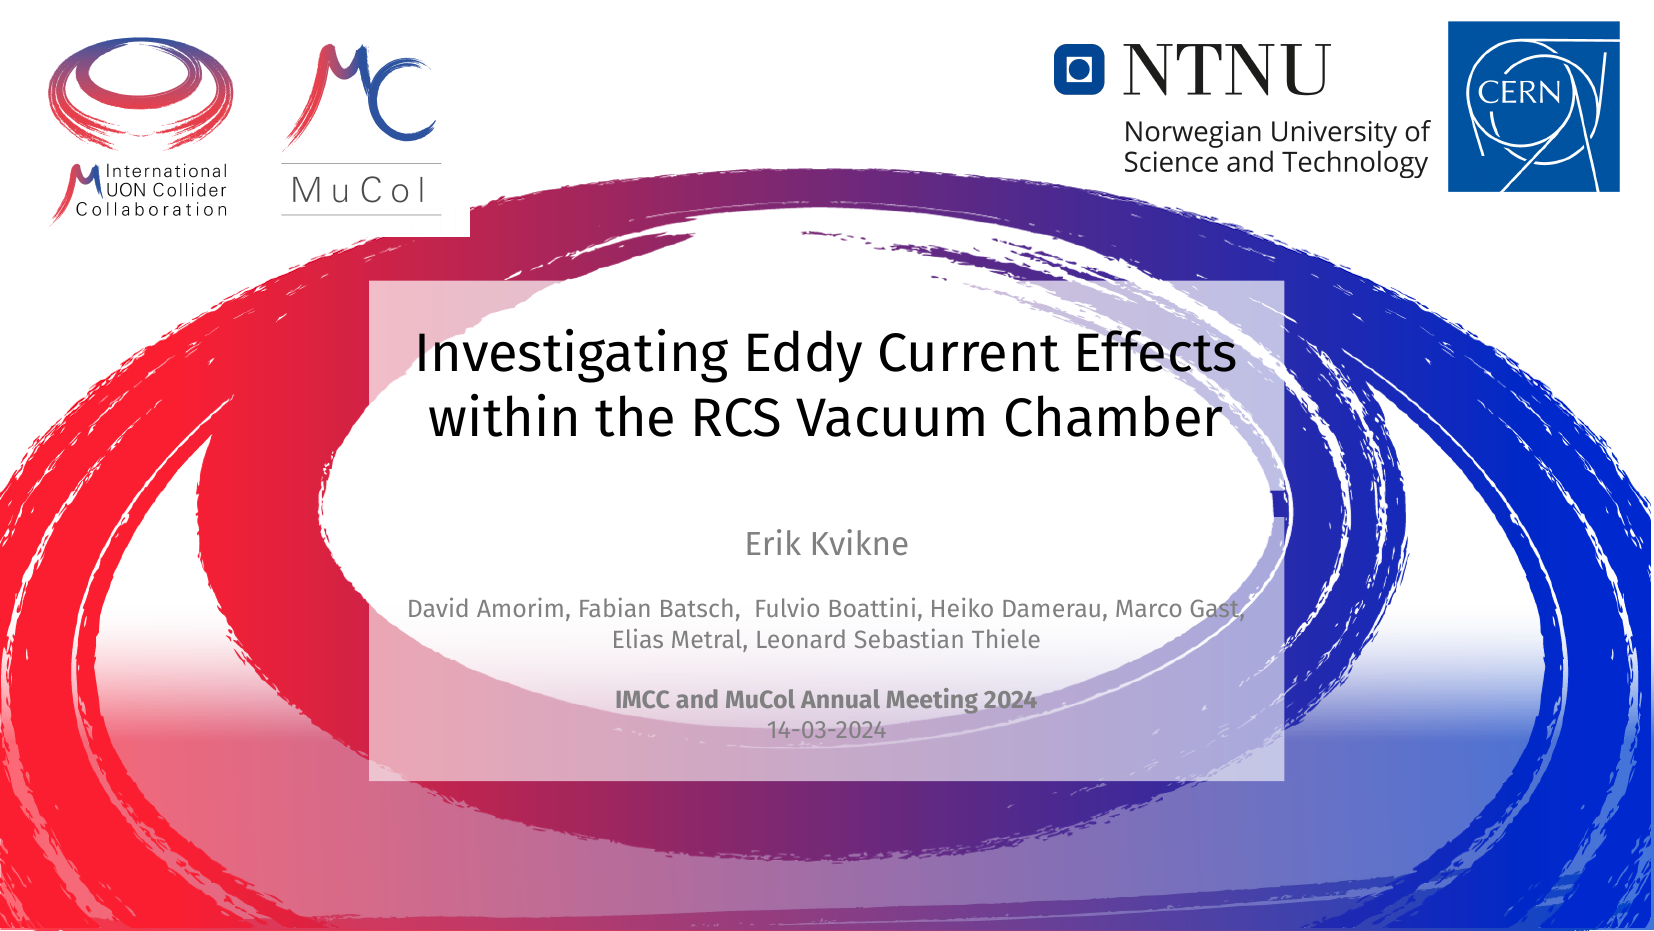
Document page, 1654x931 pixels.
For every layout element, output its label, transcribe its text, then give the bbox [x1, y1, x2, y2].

subtitle Investigating Eddy Current Effects within the RCS Vacuum Chamber [369, 280, 1285, 491]
picture [0, 0, 1654, 931]
text_box Erik Kvikne David Amorim, Fabian Batsch, Fulvio Boattini, Heiko Damerau, Marco Gast, Elias Metral, Leonard Sebastian Thiele IMCC and MuCol Annual Meeting 2024 14-03-2024 [369, 517, 1285, 754]
